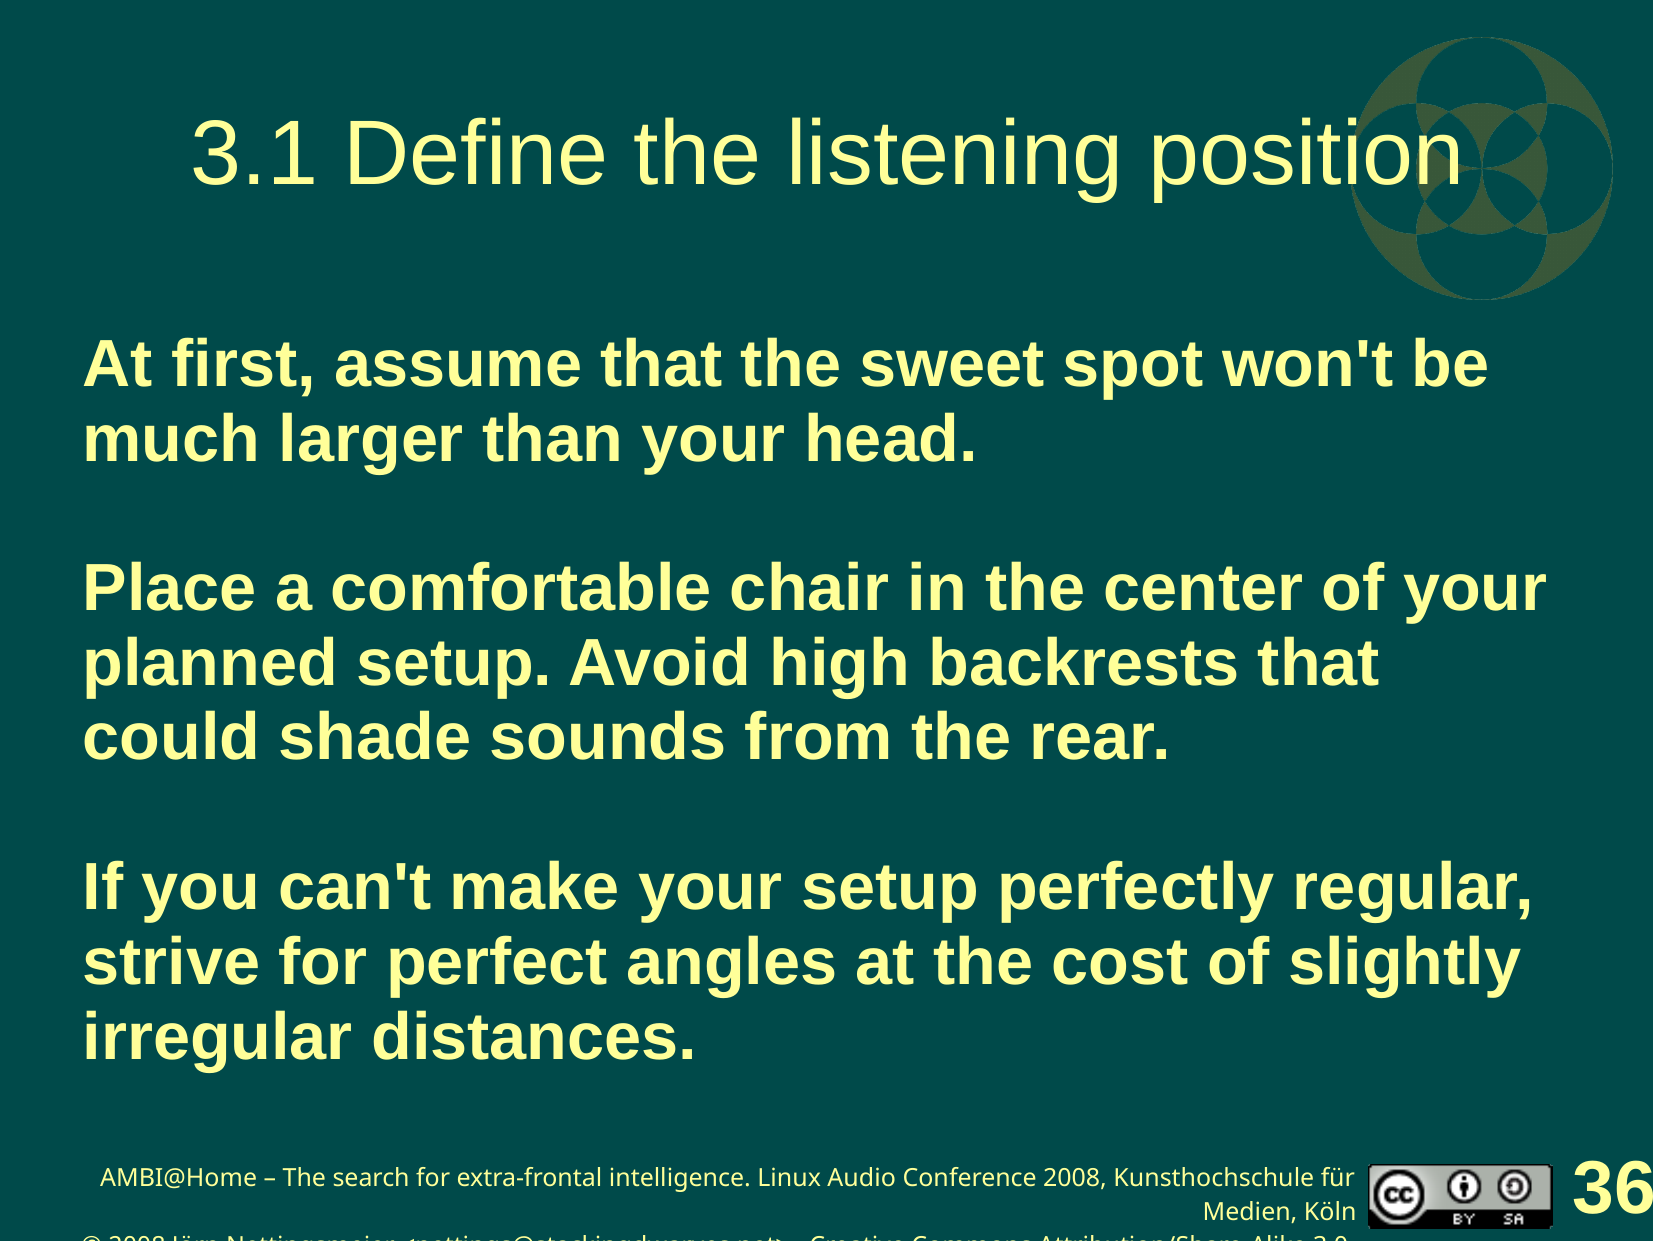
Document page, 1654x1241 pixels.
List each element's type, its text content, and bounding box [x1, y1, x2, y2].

subtitle At first, assume that the sweet spot won't be much larger than your head. Place a comfortable chair in the center of your planned setup. Avoid high backrests that could shade sounds from the rear. If you can't make your setup perfectly regular, strive for perfect angles at the cost of slightly irregular distances. [82, 297, 1571, 1102]
picture [1368, 1164, 1553, 1229]
title 3.1 Define the listening position [82, 56, 1576, 250]
picture [1350, 37, 1613, 300]
